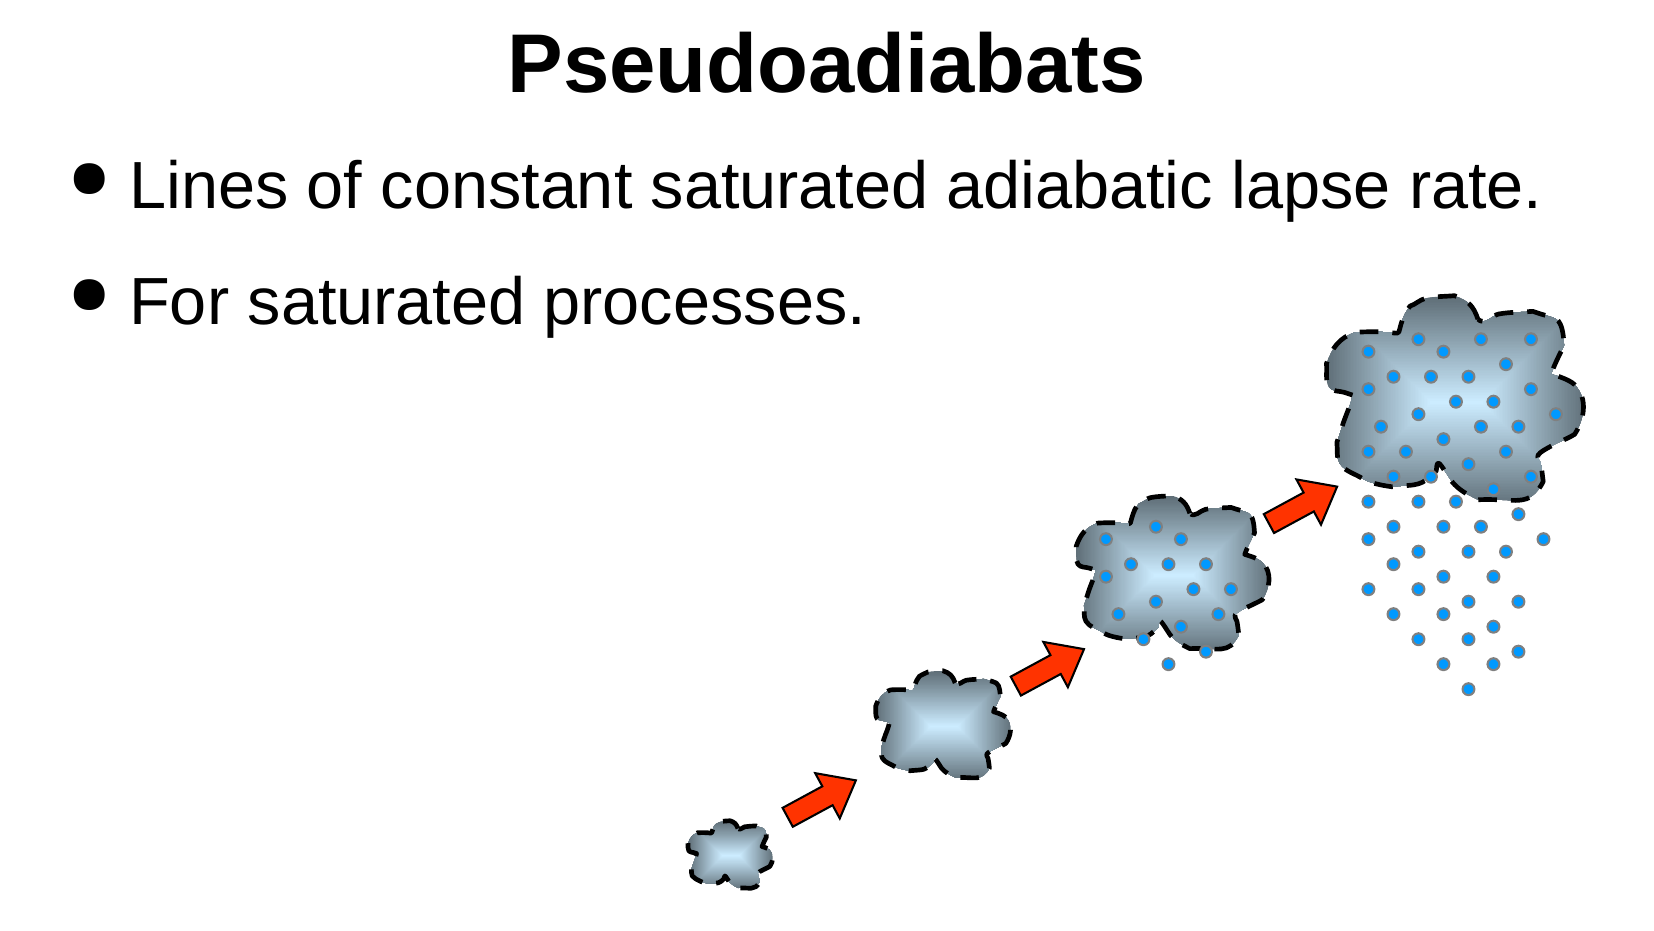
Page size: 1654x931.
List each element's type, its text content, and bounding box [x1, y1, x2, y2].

text_box [1076, 495, 1270, 658]
text_box [687, 820, 773, 889]
text_box [1474, 520, 1487, 533]
text_box [1437, 570, 1450, 583]
text_box [875, 670, 1011, 778]
text_box [1487, 570, 1500, 583]
text_box [1487, 620, 1500, 633]
text_box [1387, 608, 1400, 621]
text_box [1462, 595, 1475, 608]
text_box [1362, 533, 1375, 546]
text_box [1162, 658, 1175, 671]
text_box [1437, 520, 1450, 533]
text_box [1462, 633, 1475, 646]
text_box [1462, 545, 1475, 558]
text_box [1462, 683, 1475, 696]
text_box [1387, 558, 1400, 571]
text_box [1437, 608, 1450, 621]
text_box [1412, 545, 1425, 558]
text_box [1326, 295, 1584, 501]
text_box [1437, 658, 1450, 671]
text_box [1387, 520, 1400, 533]
text_box [1412, 583, 1425, 596]
text_box [1412, 495, 1425, 508]
text_box [1512, 595, 1525, 608]
text_box [1512, 508, 1525, 521]
title Pseudoadiabats [0, 5, 1654, 113]
text_box [1010, 641, 1085, 696]
text_box [1449, 495, 1462, 508]
text_box [1500, 545, 1512, 558]
text_box [1412, 633, 1425, 646]
text_box [1263, 479, 1338, 534]
text_box [1362, 495, 1375, 508]
text_box [1487, 658, 1500, 671]
text_box [1537, 533, 1550, 546]
text_box [1362, 583, 1375, 596]
text_box [1512, 645, 1525, 658]
text_box [782, 773, 856, 827]
text_box Lines of constant saturated adiabatic lapse rate. For saturated processes. [41, 134, 1613, 346]
